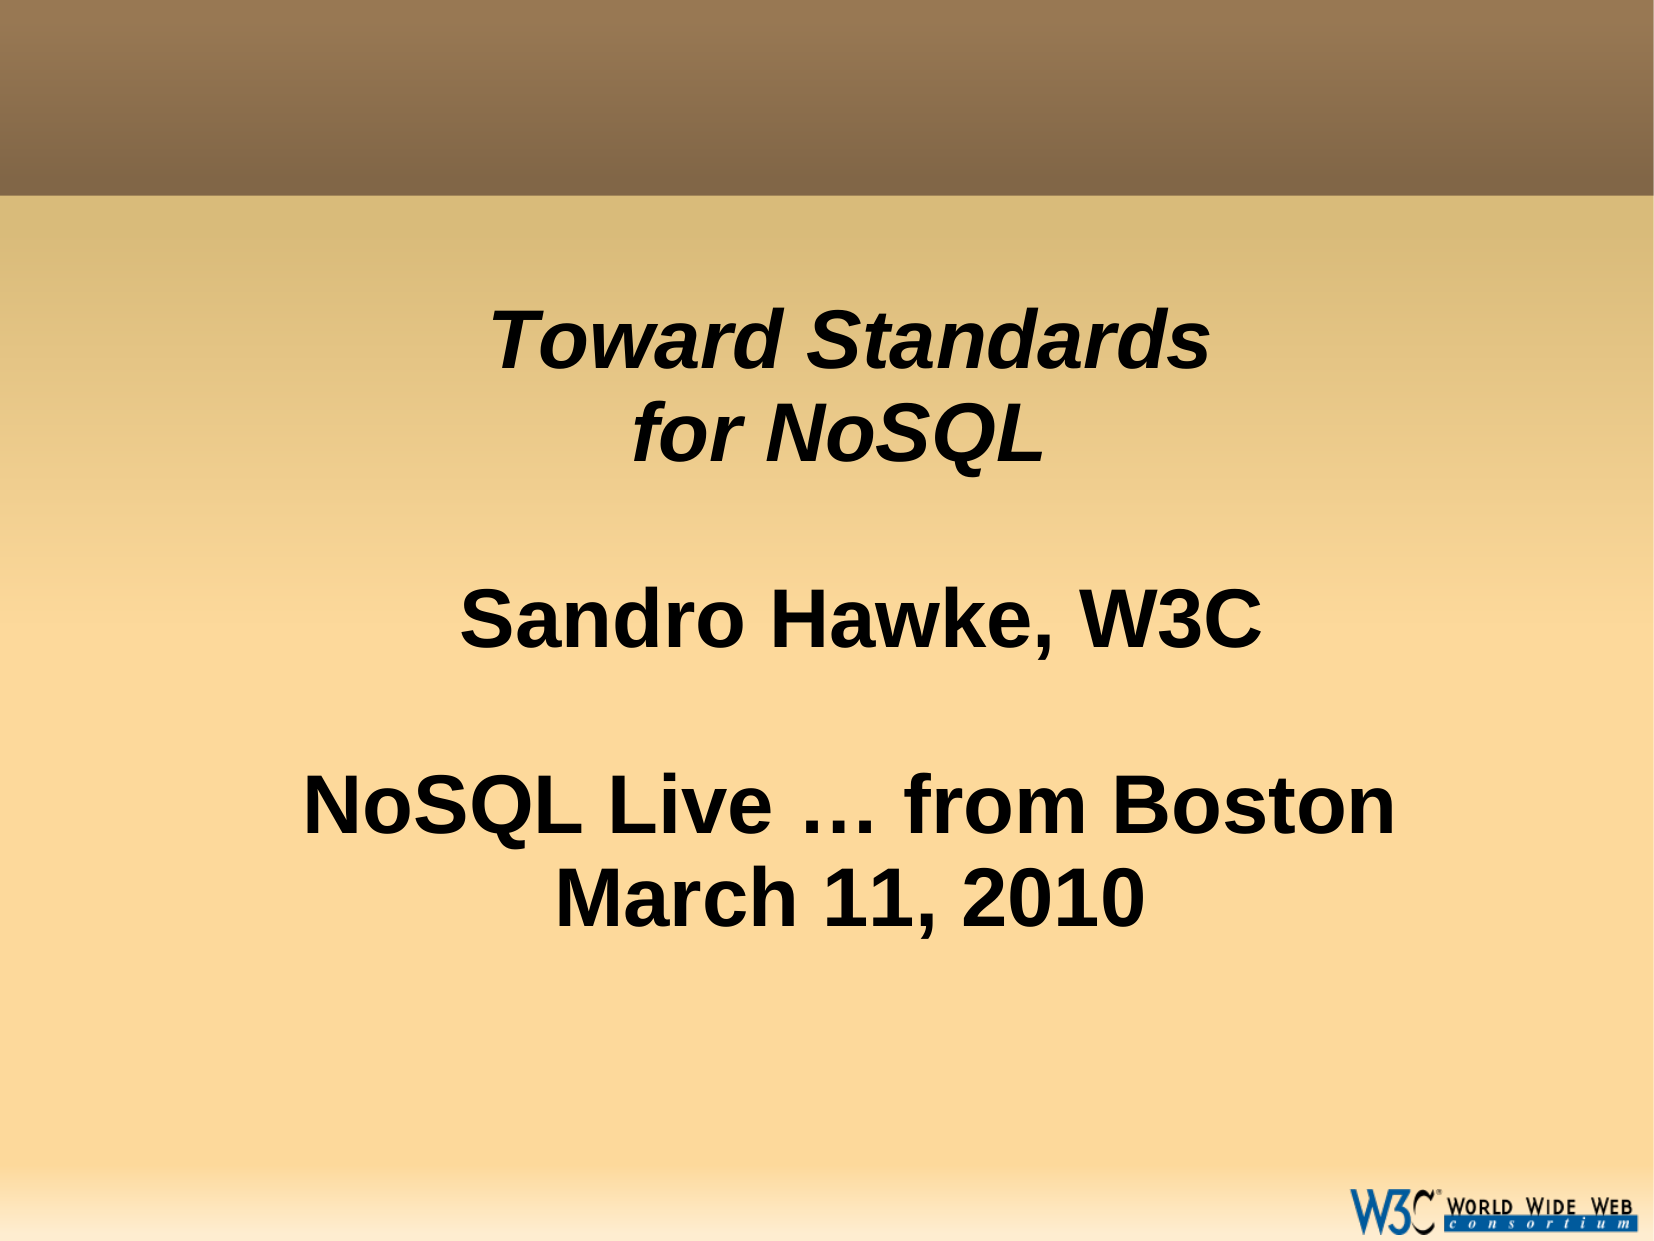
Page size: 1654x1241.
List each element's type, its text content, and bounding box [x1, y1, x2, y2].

picture [0, 0, 1654, 1241]
title Toward Standards for NoSQL Sandro Hawke, W3C NoSQL Live … from Boston March 11, 2010 [118, 199, 1584, 1223]
